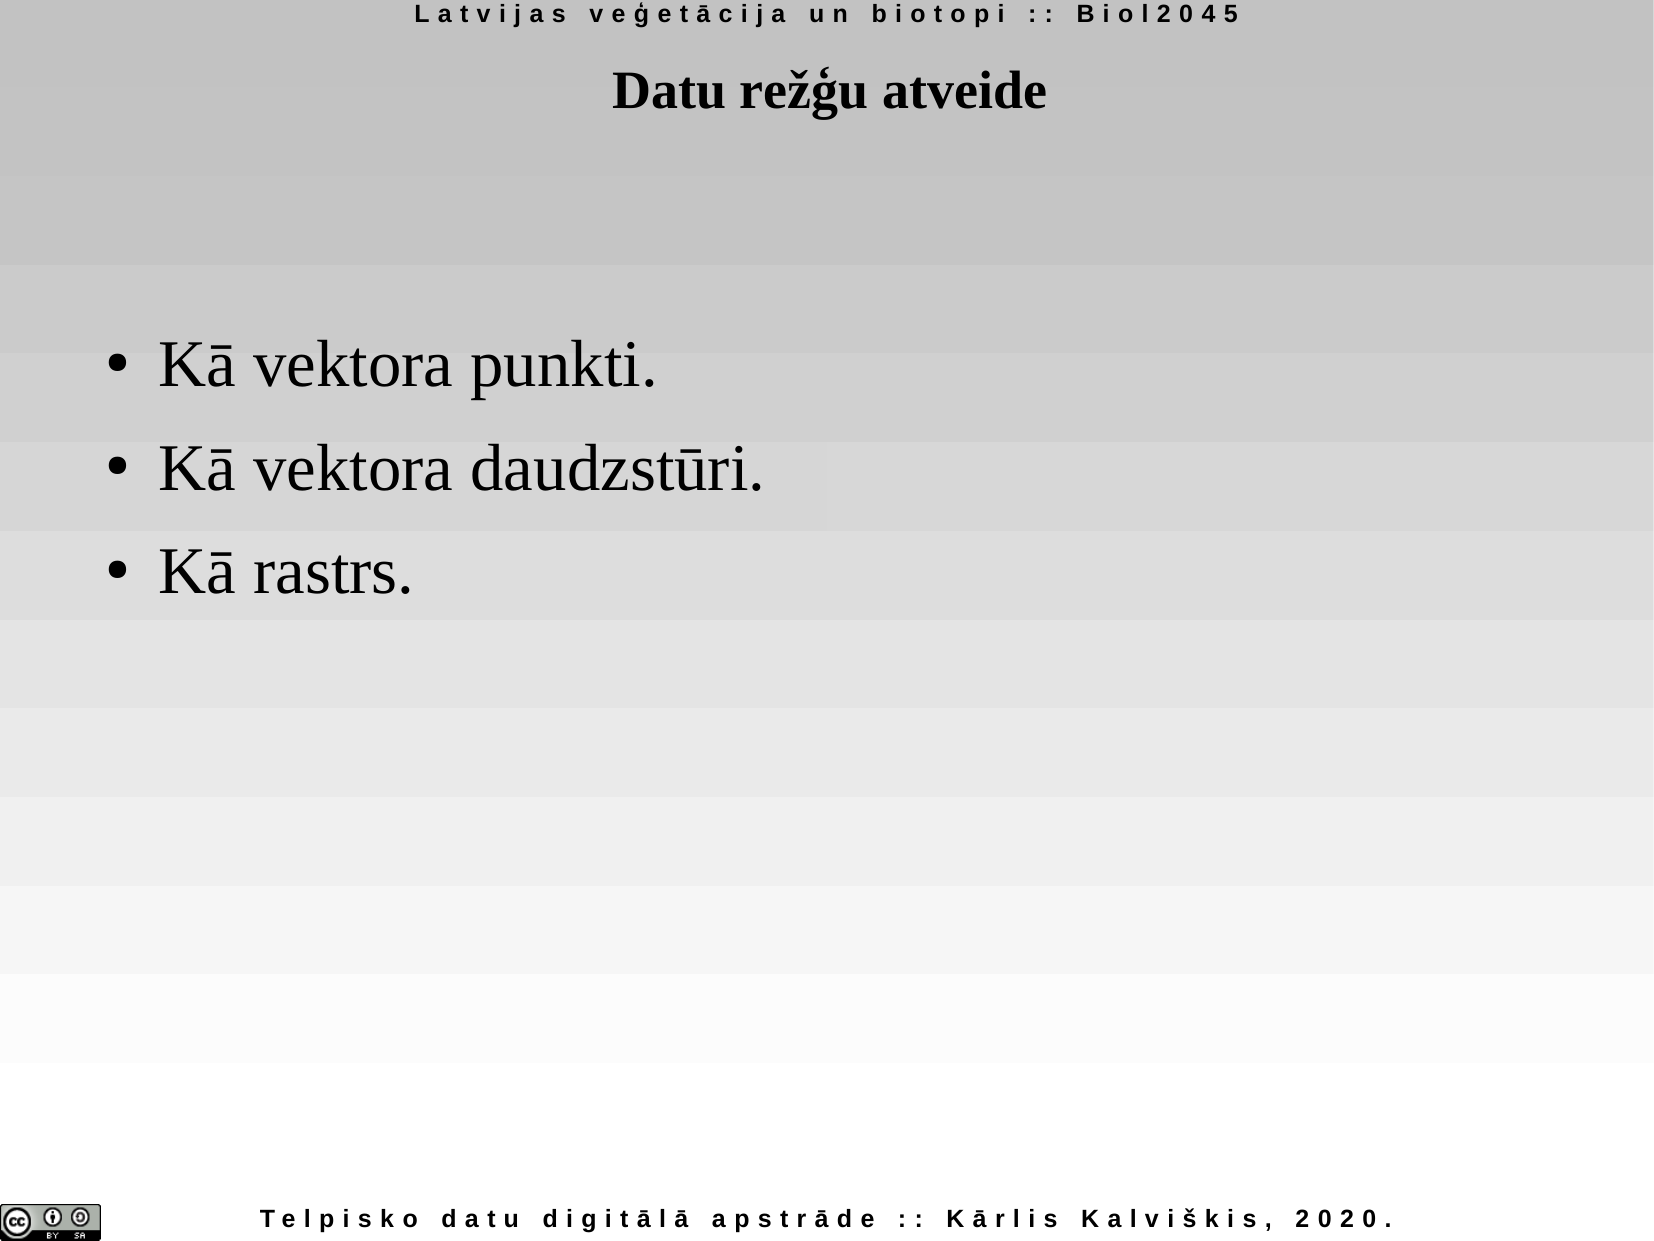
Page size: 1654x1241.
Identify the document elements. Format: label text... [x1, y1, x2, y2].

picture [0, 0, 1654, 1241]
list Kā vektora punkti. Kā vektora daudzstūri. Kā rastrs. [87, 327, 1602, 1047]
title Datu režģu atveide [34, 61, 1626, 296]
